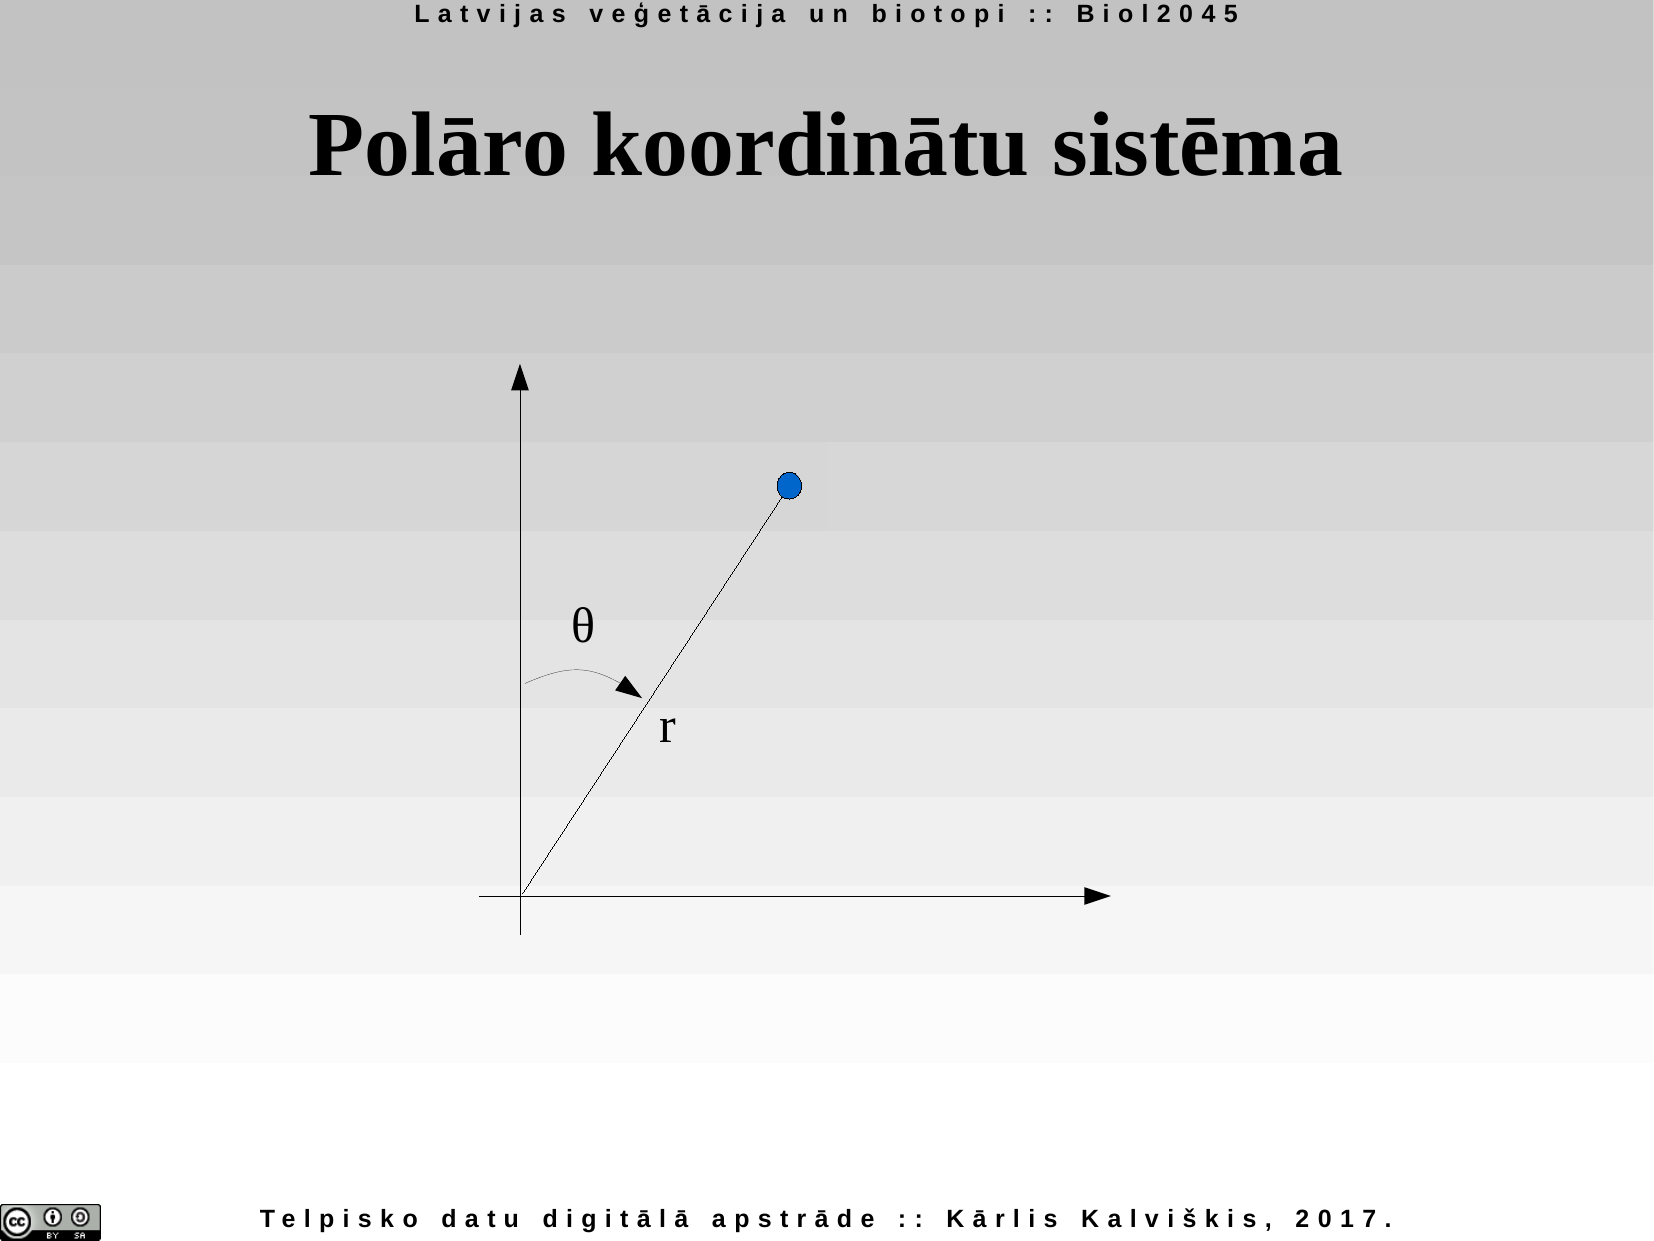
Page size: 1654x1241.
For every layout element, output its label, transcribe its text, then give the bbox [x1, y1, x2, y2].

text_box θ [571, 598, 596, 654]
title Polāro koordinātu sistēma [0, 1, 1654, 287]
picture [0, 287, 1654, 1241]
text_box [777, 472, 802, 500]
text_box r [659, 698, 677, 754]
